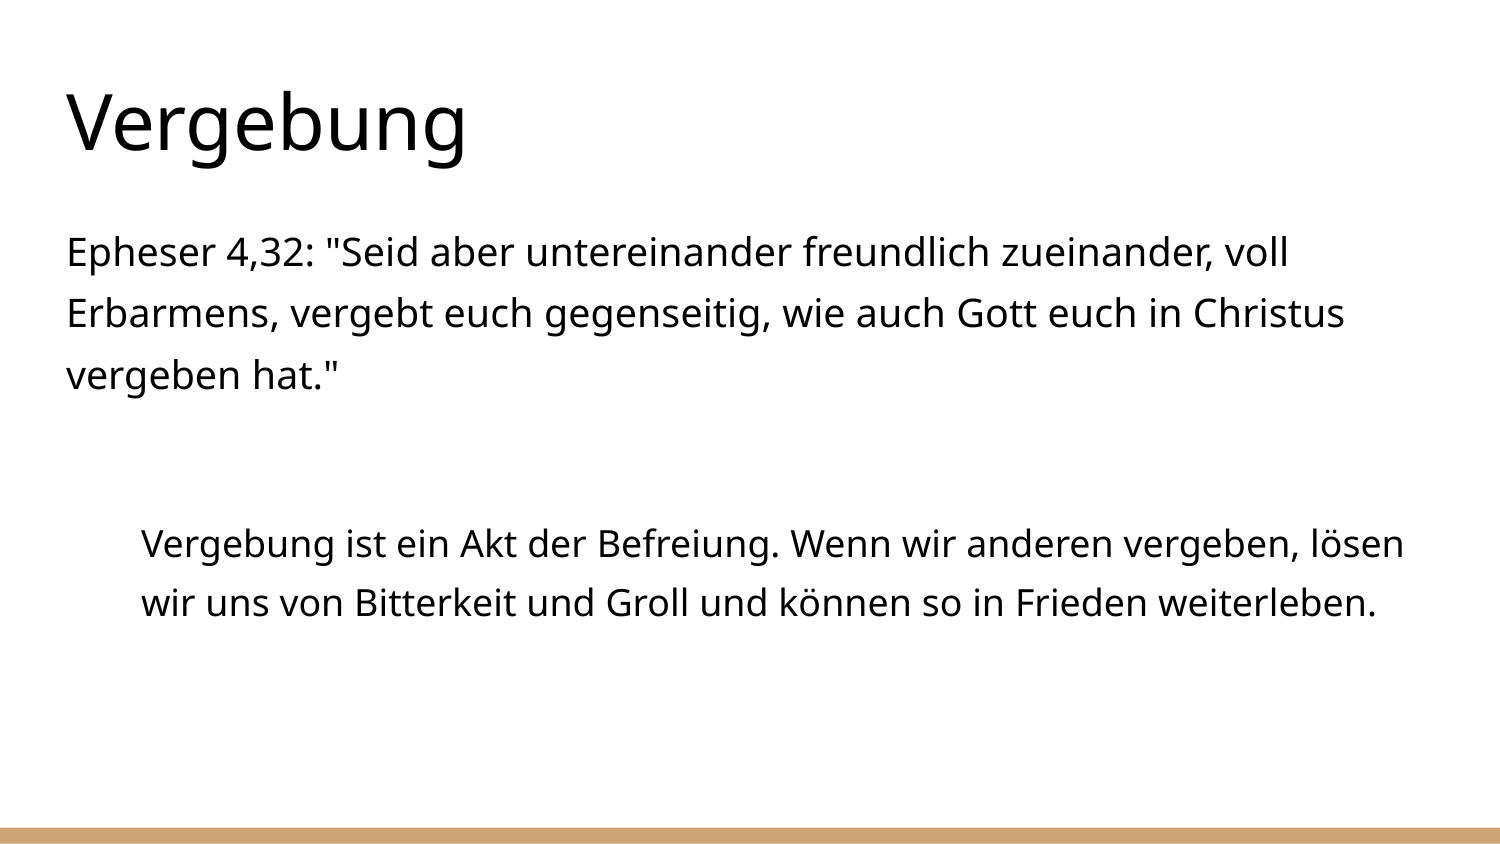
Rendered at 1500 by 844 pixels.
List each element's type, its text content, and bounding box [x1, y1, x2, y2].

title Vergebung [51, 51, 1449, 189]
list Epheser 4,32: "Seid aber untereinander freundlich zueinander, voll Erbarmens, vergebt euch gegenseitig, wie auch Gott euch in Christus vergeben hat." Vergebung ist ein Akt der Befreiung. Wenn wir anderen vergeben, lösen wir uns von Bitterkeit und Groll und können so in Frieden weiterleben. [51, 200, 1449, 752]
